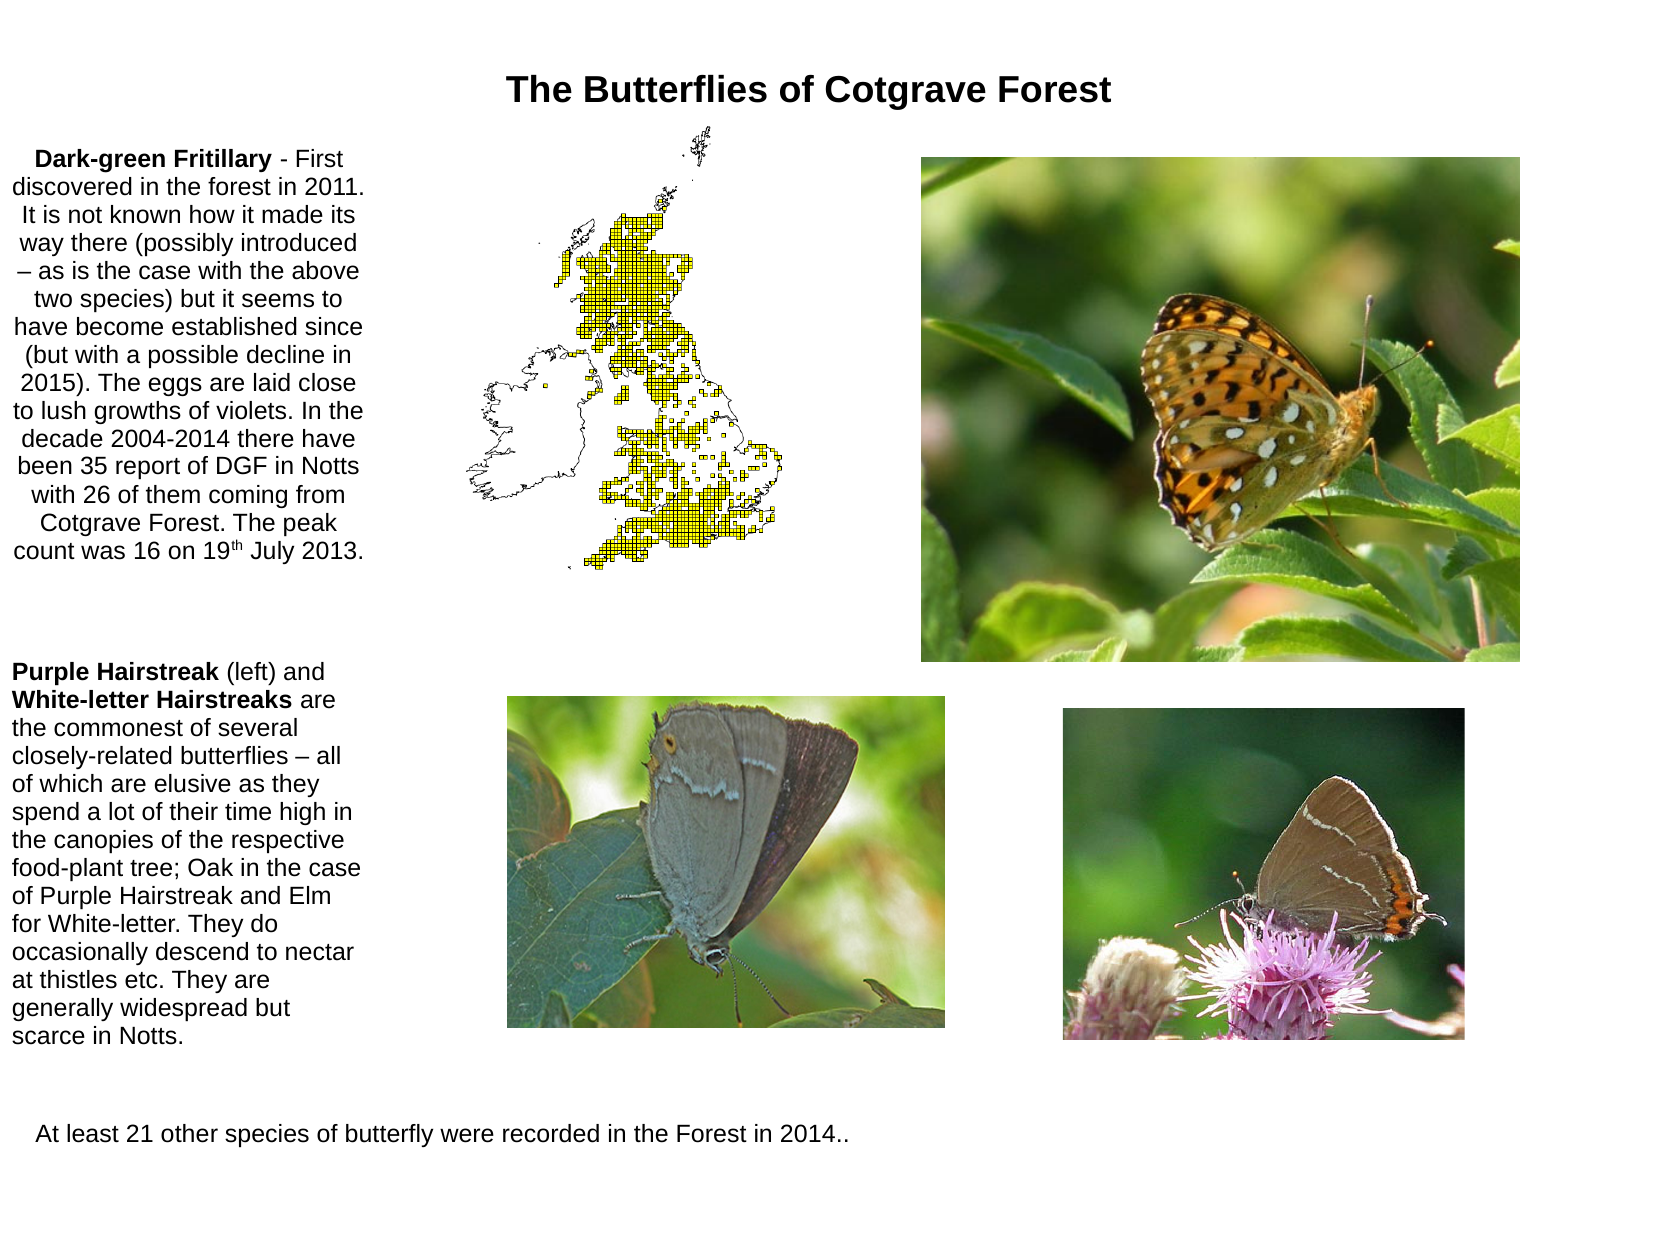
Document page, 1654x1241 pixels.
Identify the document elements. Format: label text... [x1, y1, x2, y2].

text_box Purple Hairstreak (left) and White-letter Hairstreaks are the commonest of several closely-related butterflies – all of which are elusive as they spend a lot of their time high in the canopies of the respective food-plant tree; Oak in the case of Purple Hairstreak and Elm for White-letter. They do occasionally descend to nectar at thistles etc. They are generally widespread but scarce in Notts. [11, 620, 367, 1087]
title The Butterflies of Cotgrave Forest [82, 49, 1536, 130]
text_box At least 21 other species of butterfly were recorded in the Forest in 2014.. [35, 1062, 1583, 1205]
picture [921, 157, 1520, 662]
text_box Dark-green Fritillary - First discovered in the forest in 2011. It is not known how it made its way there (possibly introduced – as is the case with the above two species) but it seems to have become established since (but with a possible decline in 2015). The eggs are laid close to lush growths of violets. In the decade 2004-2014 there have been 35 report of DGF in Notts with 26 of them coming from Cotgrave Forest. The peak count was 16 on 19th July 2013. [11, 88, 367, 620]
picture [507, 696, 945, 1028]
picture [443, 93, 815, 591]
picture [1062, 708, 1465, 1040]
